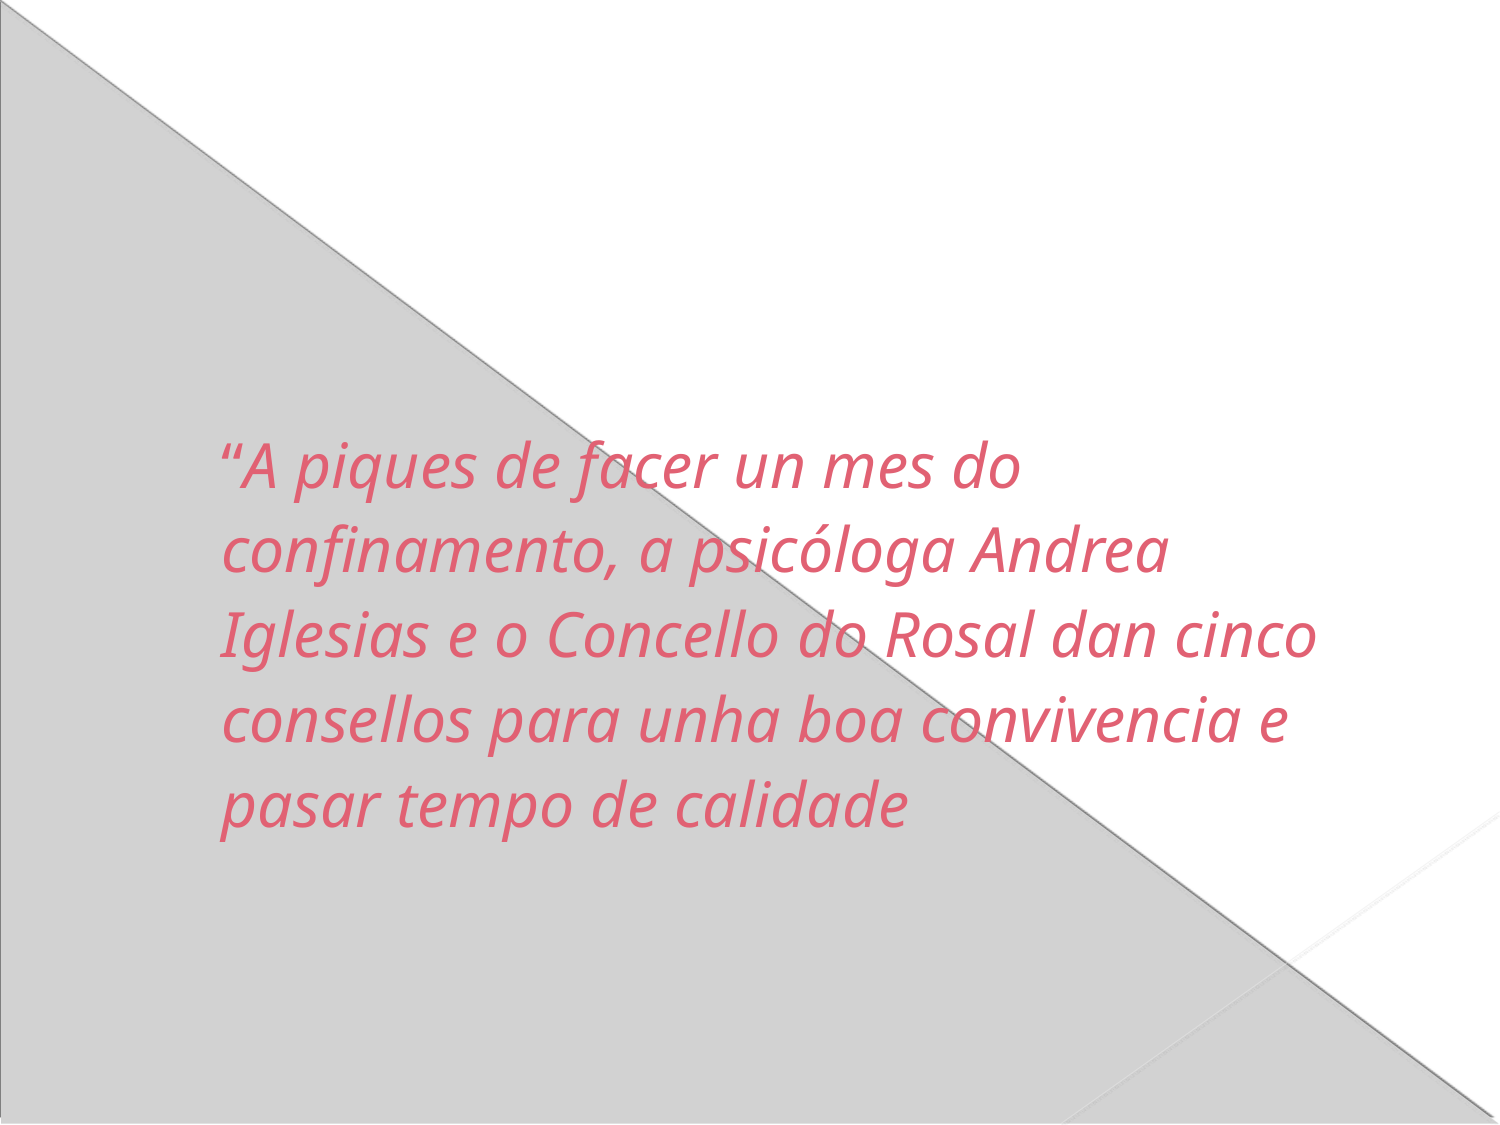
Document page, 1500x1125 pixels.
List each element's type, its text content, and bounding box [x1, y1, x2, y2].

text_box “A piques de facer un mes do confinamento, a psicóloga Andrea Iglesias e o Concello do Rosal dan cinco consellos para unha boa convivencia e pasar tempo de calidade [206, 413, 1359, 866]
